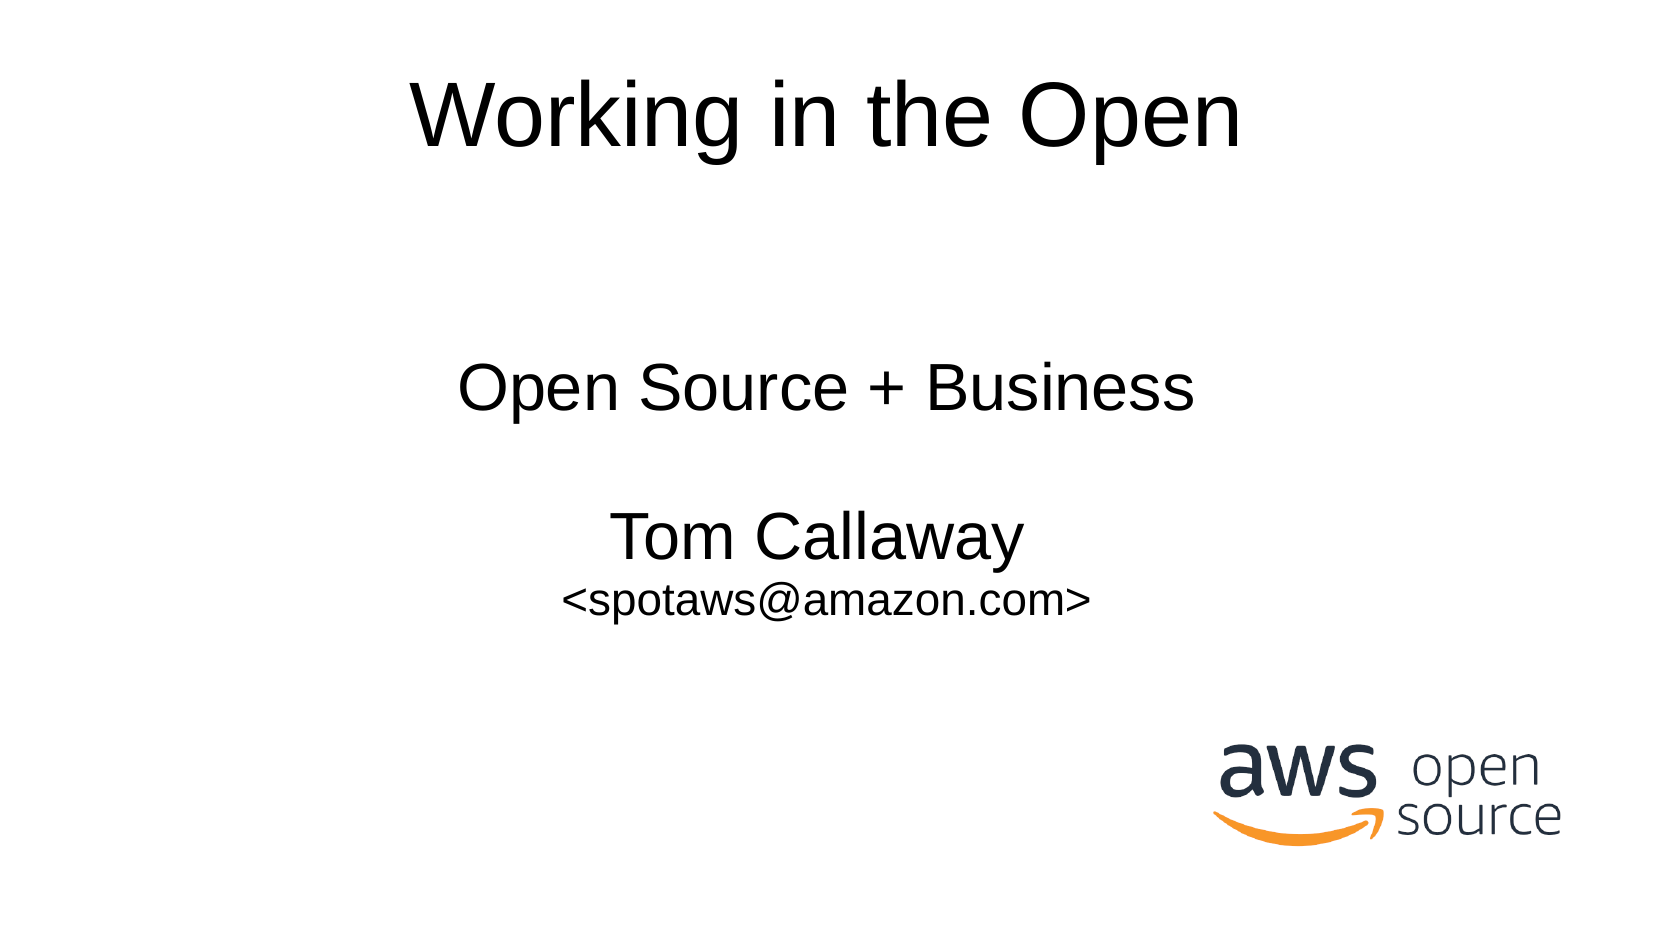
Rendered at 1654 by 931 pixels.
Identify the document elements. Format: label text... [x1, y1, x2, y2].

subtitle Open Source + Business Tom Callaway <spotaws@amazon.com> [82, 217, 1571, 758]
title Working in the Open [82, 37, 1571, 193]
picture [1206, 758, 1571, 900]
